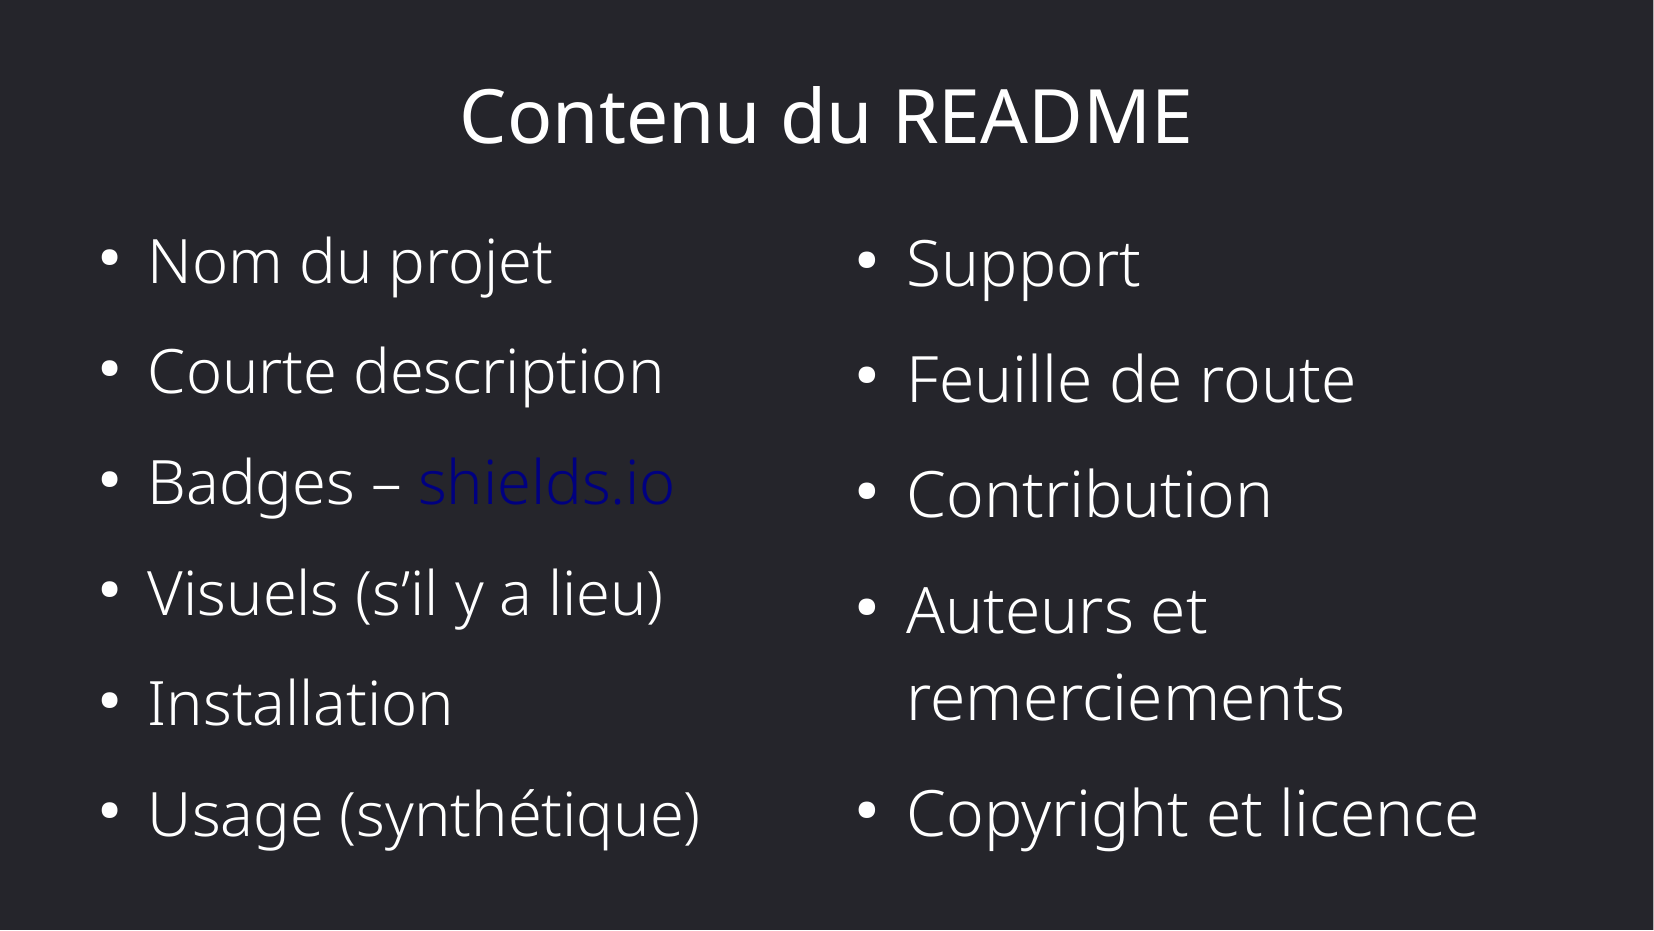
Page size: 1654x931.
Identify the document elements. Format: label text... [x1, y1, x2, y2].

list Support Feuille de route Contribution Auteurs et remerciements Copyright et licence [838, 217, 1595, 857]
title Contenu du README [82, 37, 1571, 193]
list Nom du projet Courte description Badges – shields.io Visuels (s’il y a lieu) Installation Usage (synthétique) [82, 217, 838, 857]
